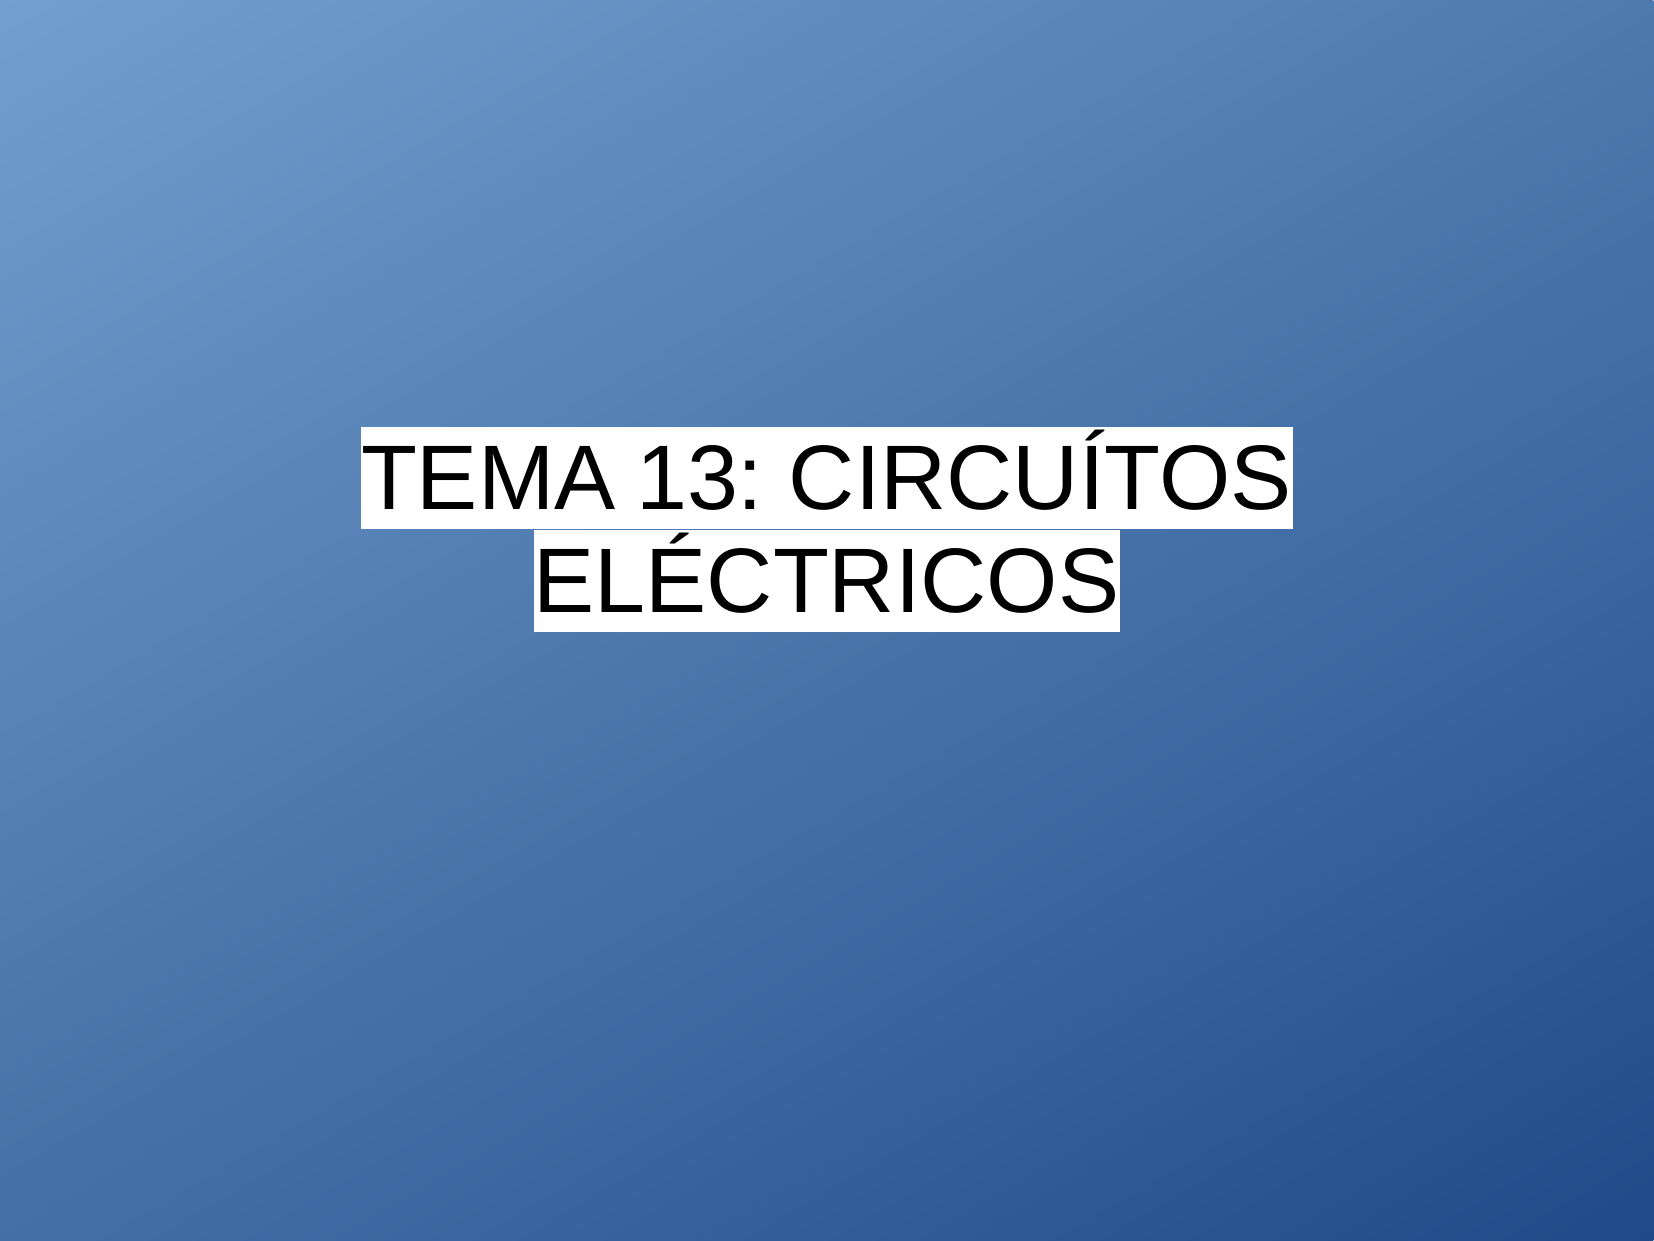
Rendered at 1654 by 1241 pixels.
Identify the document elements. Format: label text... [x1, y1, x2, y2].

subtitle TEMA 13: CIRCUÍTOS ELÉCTRICOS [82, 49, 1571, 1010]
